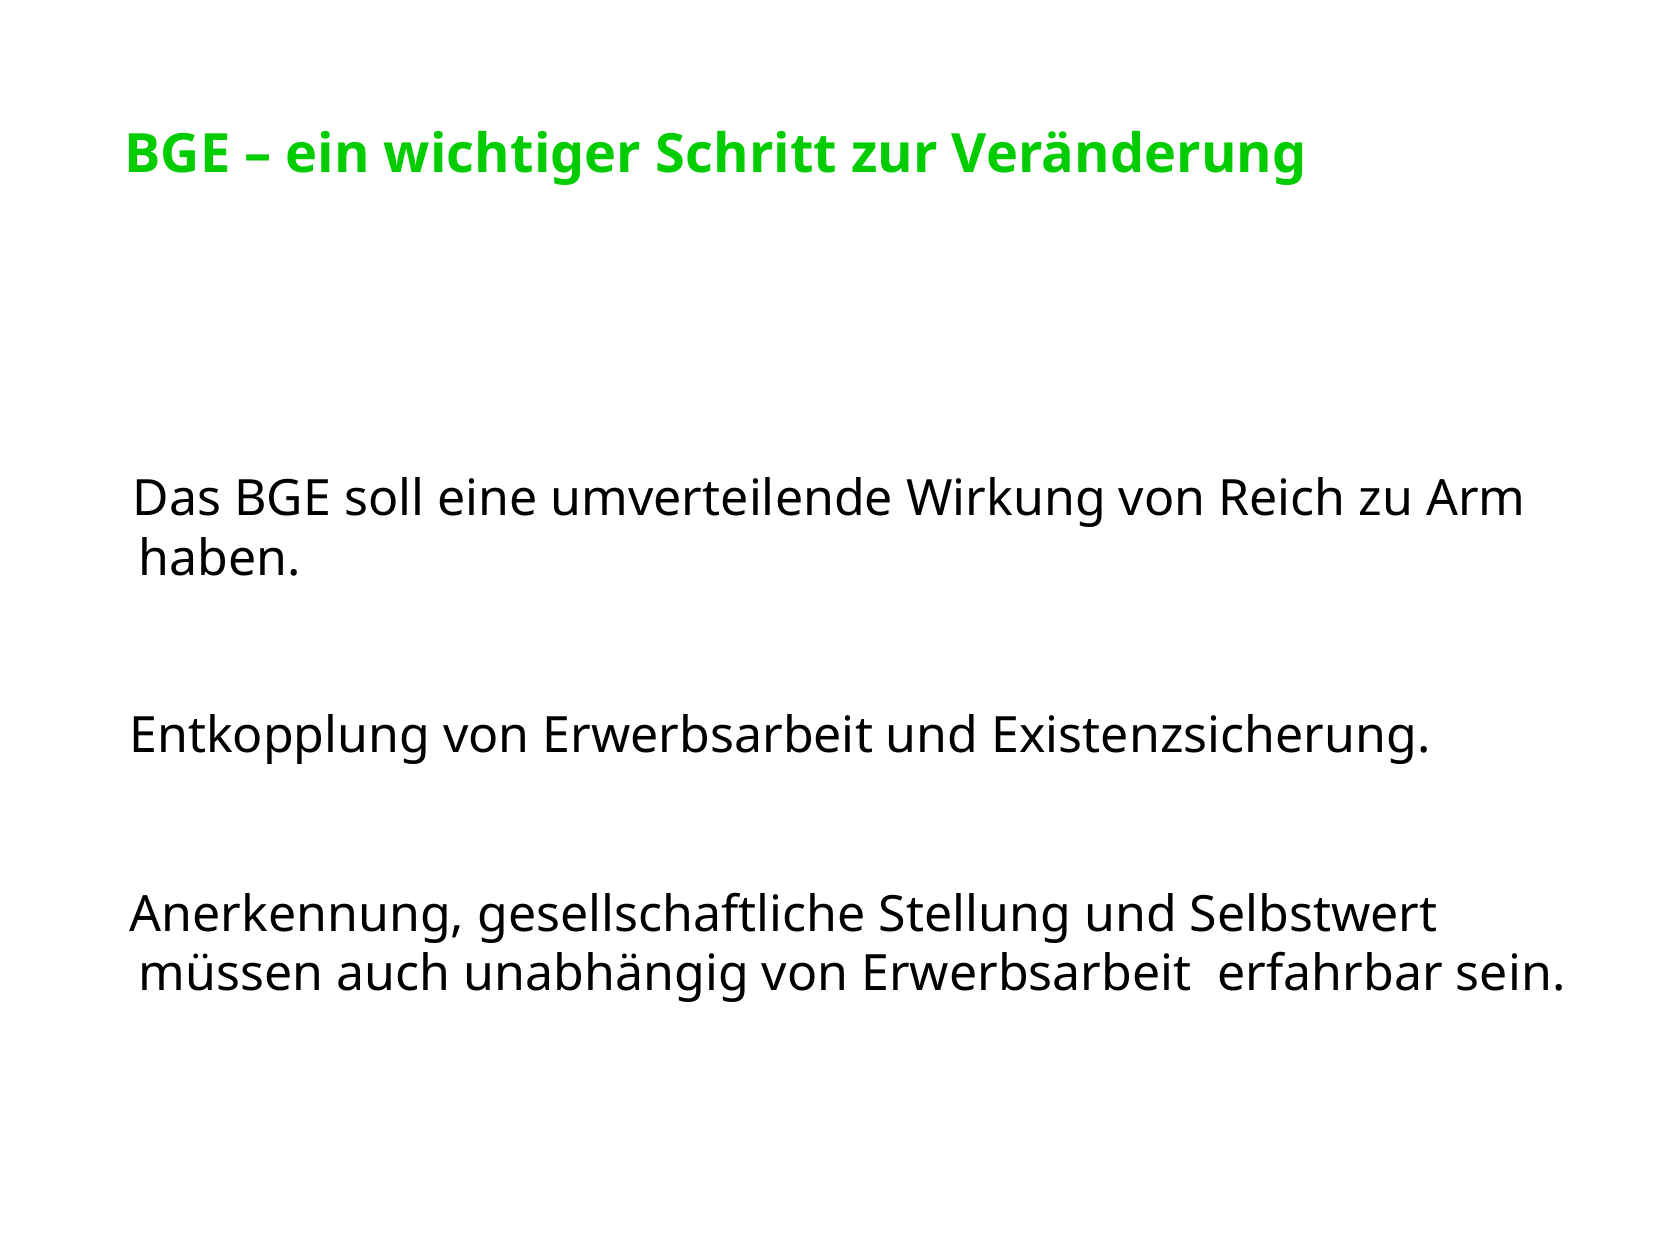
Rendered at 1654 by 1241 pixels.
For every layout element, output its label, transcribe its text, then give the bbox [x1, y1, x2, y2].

title BGE – ein wichtiger Schritt zur Veränderung [82, 49, 1571, 257]
list Das BGE soll eine umverteilende Wirkung von Reich zu Arm haben. Entkopplung von Erwerbsarbeit und Existenzsicherung. Anerkennung, gesellschaftliche Stellung und Selbstwert müssen auch unabhängig von Erwerbsarbeit erfahrbar sein. [82, 290, 1571, 1010]
